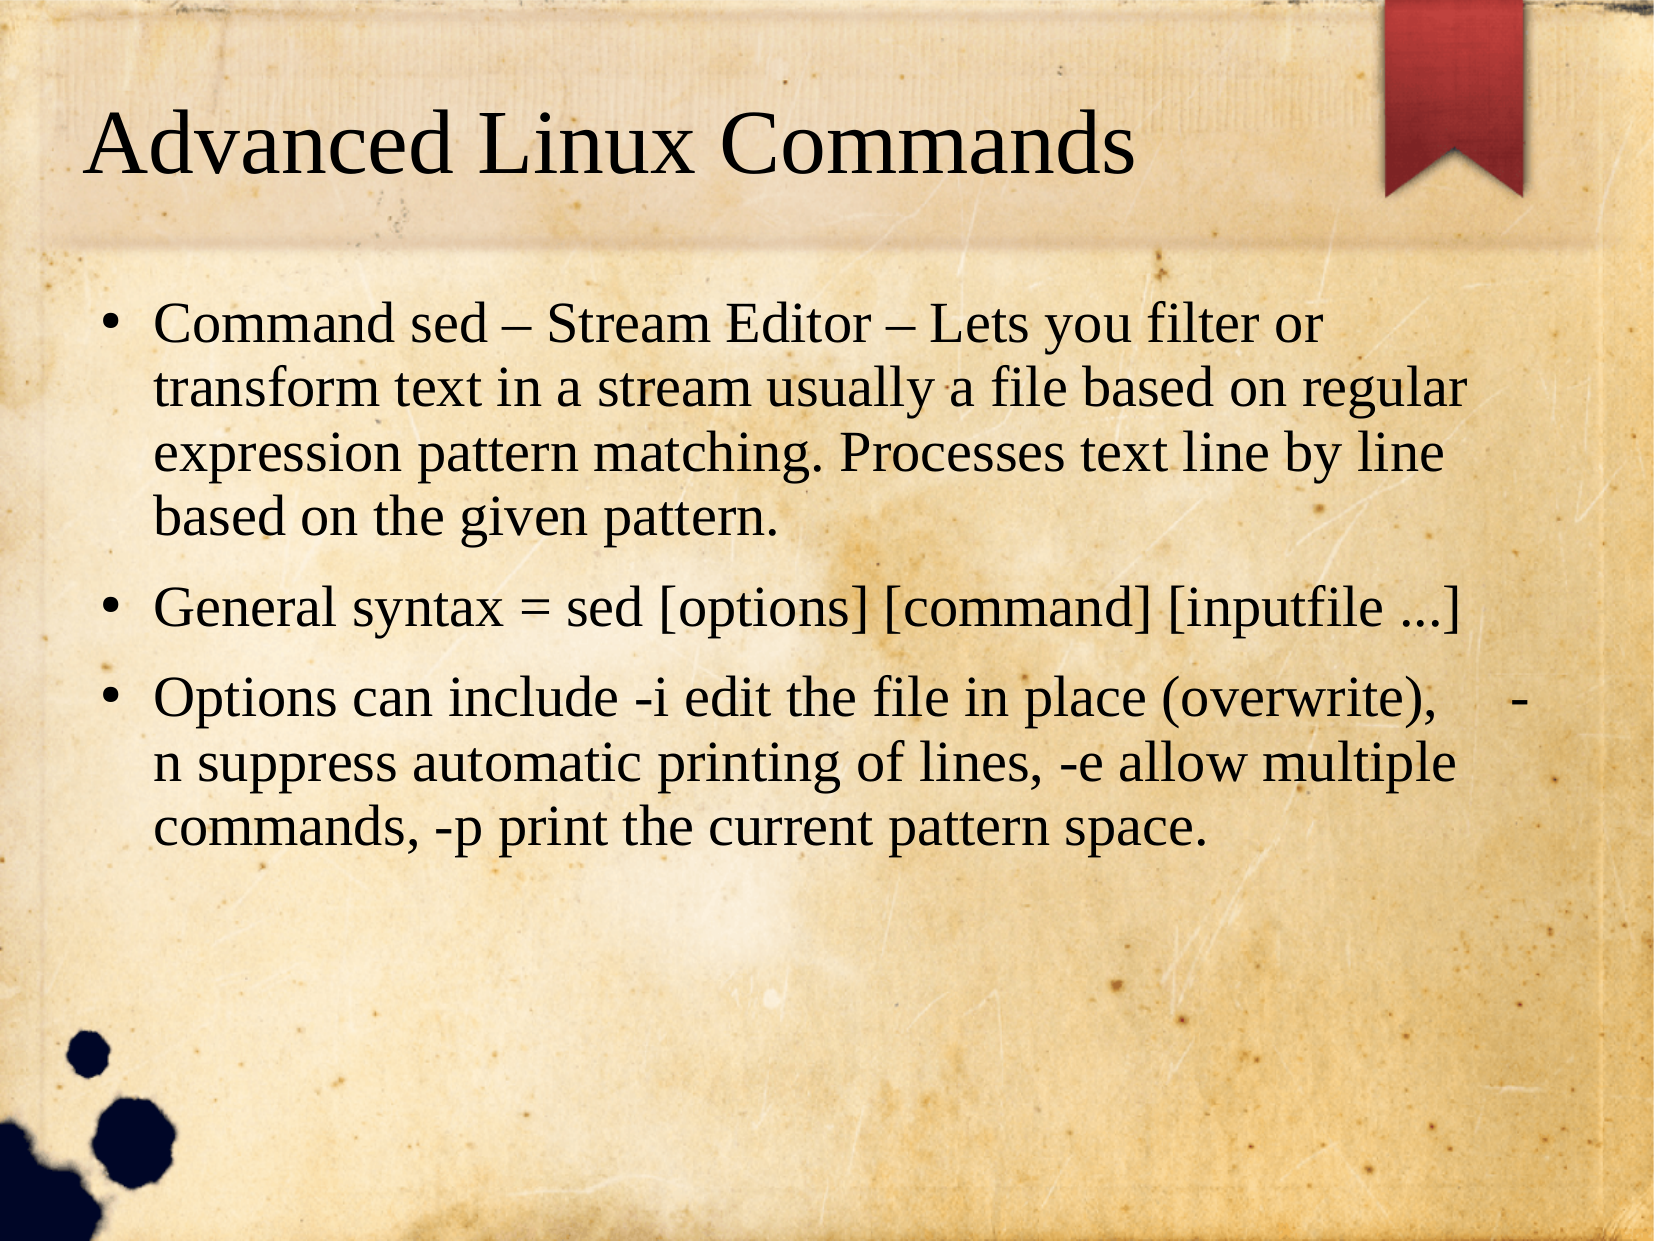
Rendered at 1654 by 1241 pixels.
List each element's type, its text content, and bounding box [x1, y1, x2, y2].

title Advanced Linux Commands [82, 49, 1347, 237]
list Command sed – Stream Editor – Lets you filter or transform text in a stream usually a file based on regular expression pattern matching. Processes text line by line based on the given pattern. General syntax = sed [options] [command] [inputfile ...] Options can include -i edit the file in place (overwrite), -n suppress automatic printing of lines, -e allow multiple commands, -p print the current pattern space. [82, 290, 1538, 1010]
picture [0, 0, 1654, 1241]
